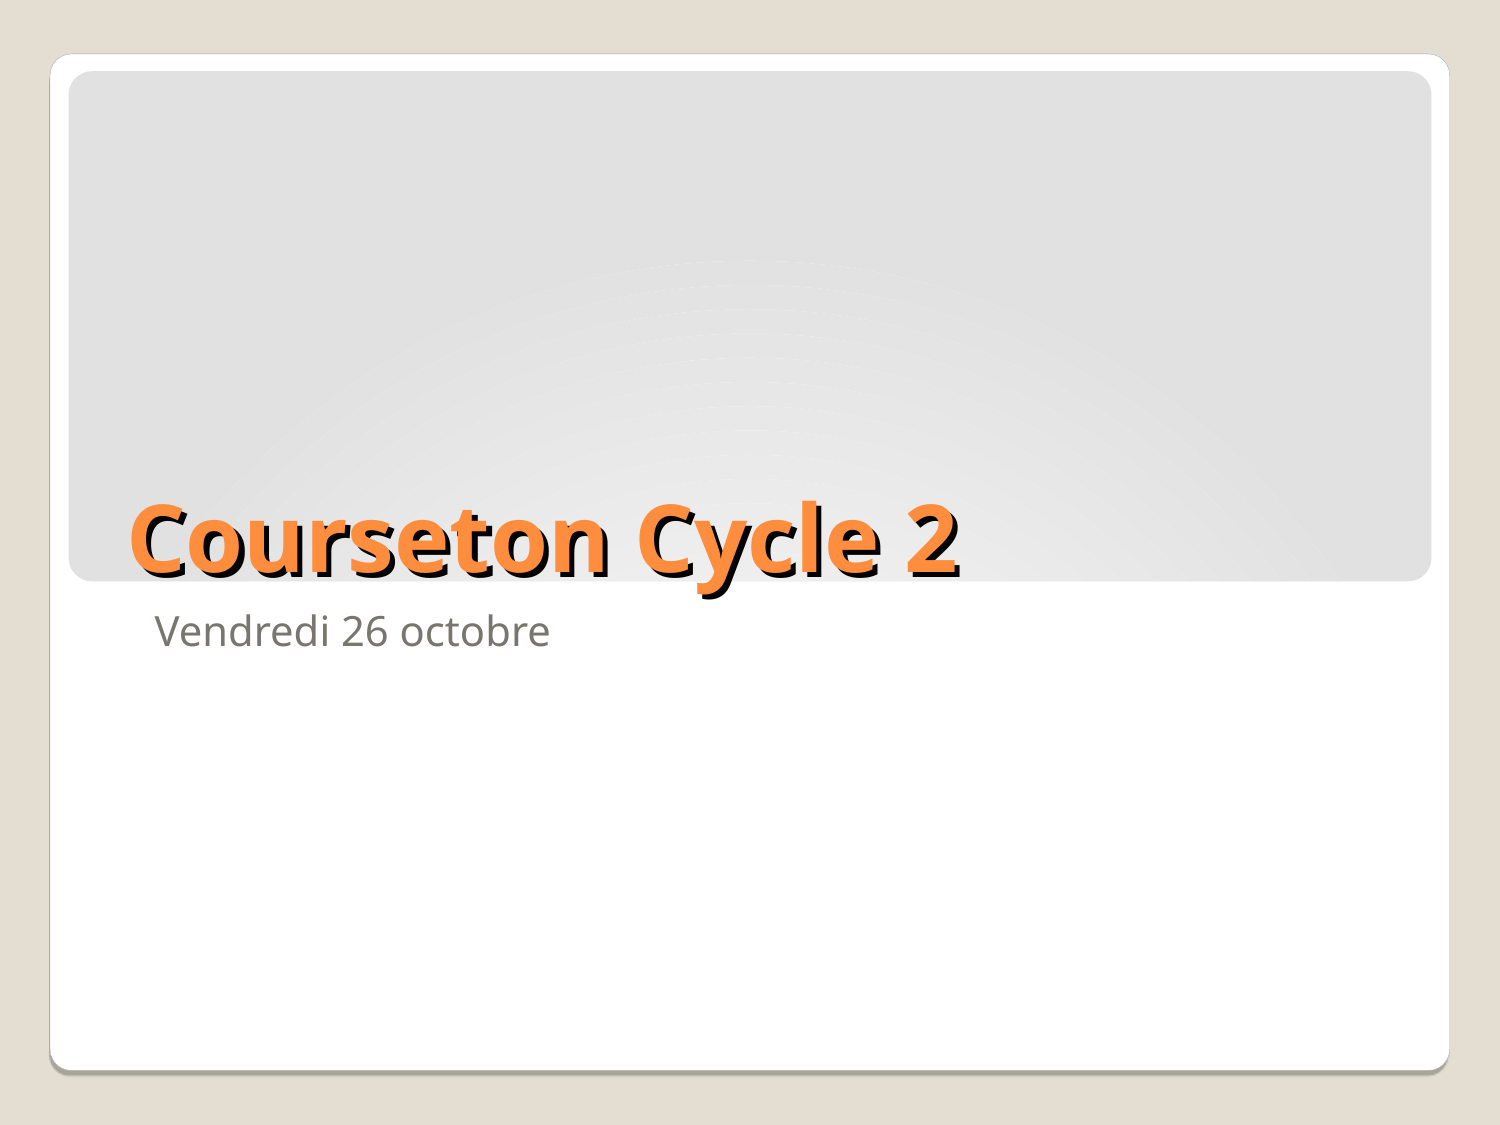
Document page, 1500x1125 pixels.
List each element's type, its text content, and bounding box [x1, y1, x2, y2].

subtitle Vendredi 26 octobre [118, 604, 1394, 755]
title Courseton Cycle 2 [118, 298, 1394, 599]
